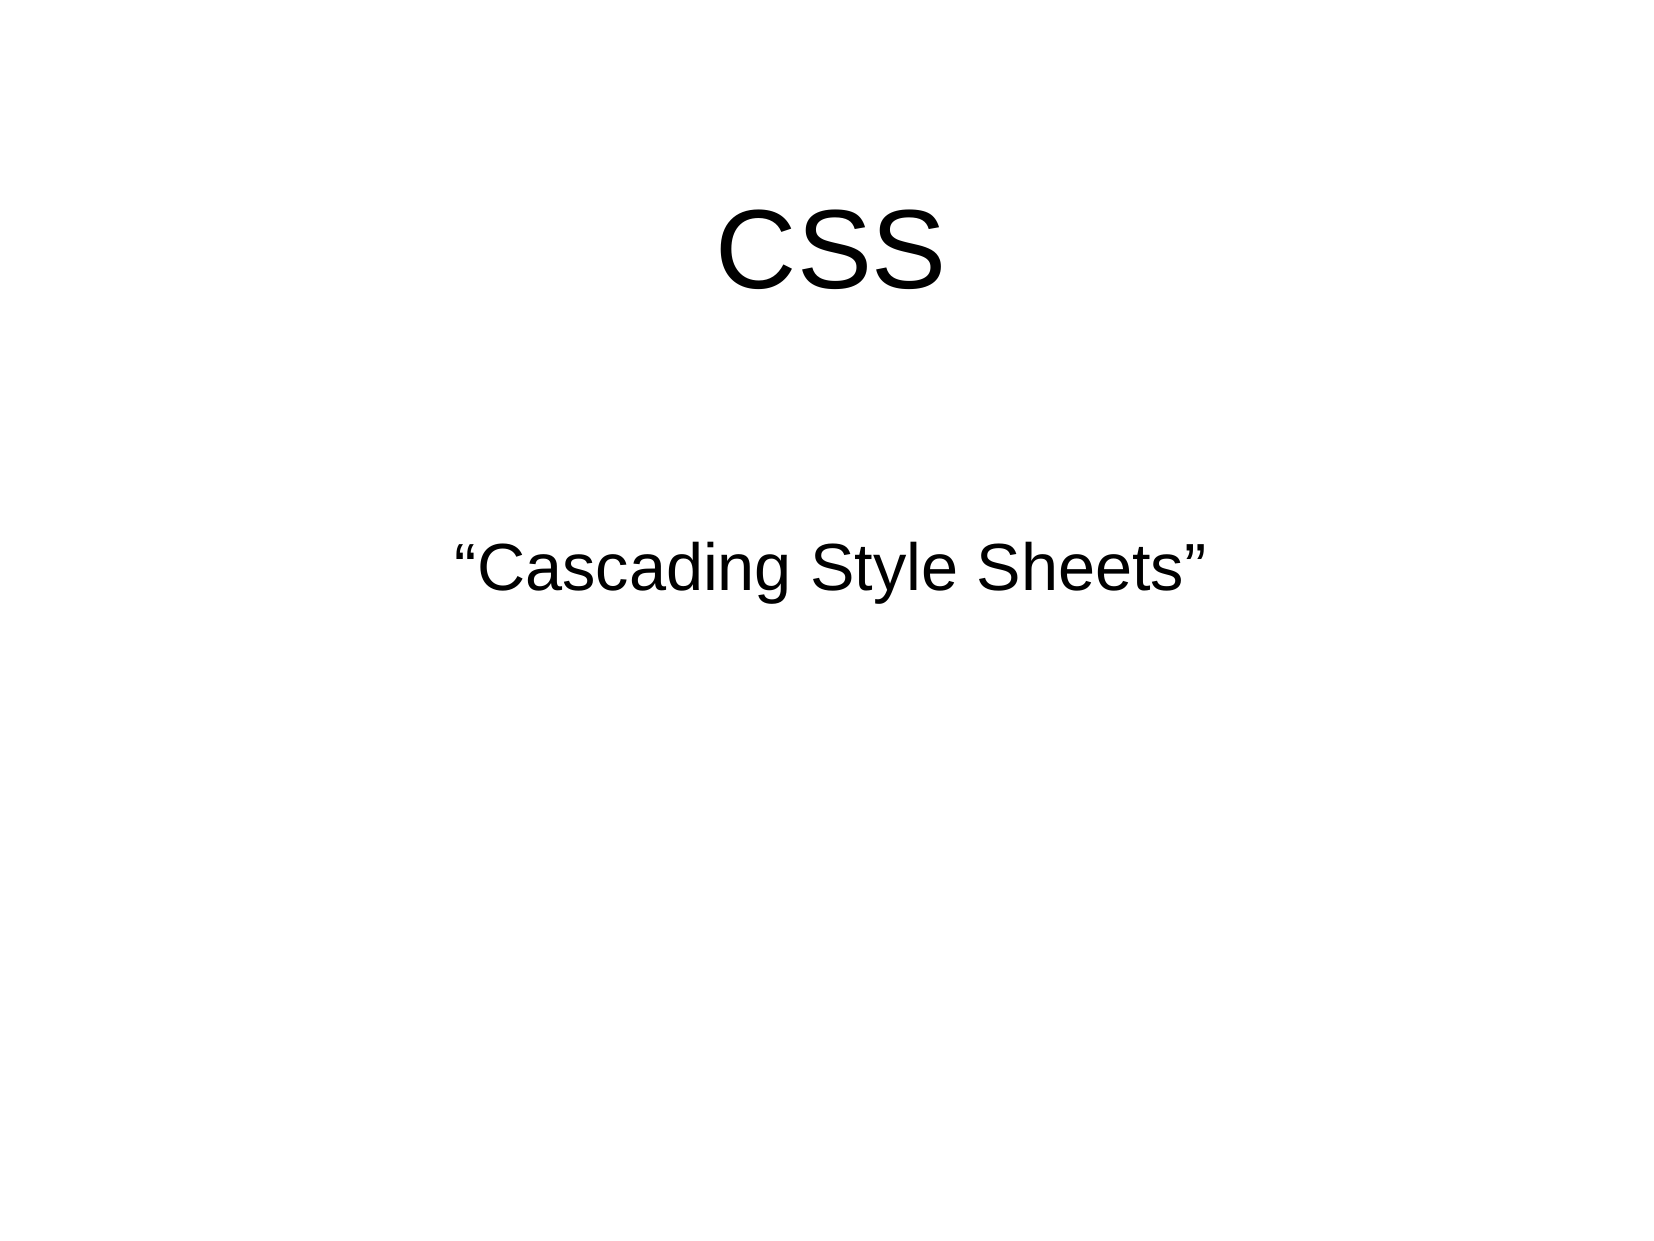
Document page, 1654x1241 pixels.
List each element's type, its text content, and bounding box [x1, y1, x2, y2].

title CSS [87, 145, 1576, 340]
subtitle “Cascading Style Sheets” [86, 340, 1576, 796]
